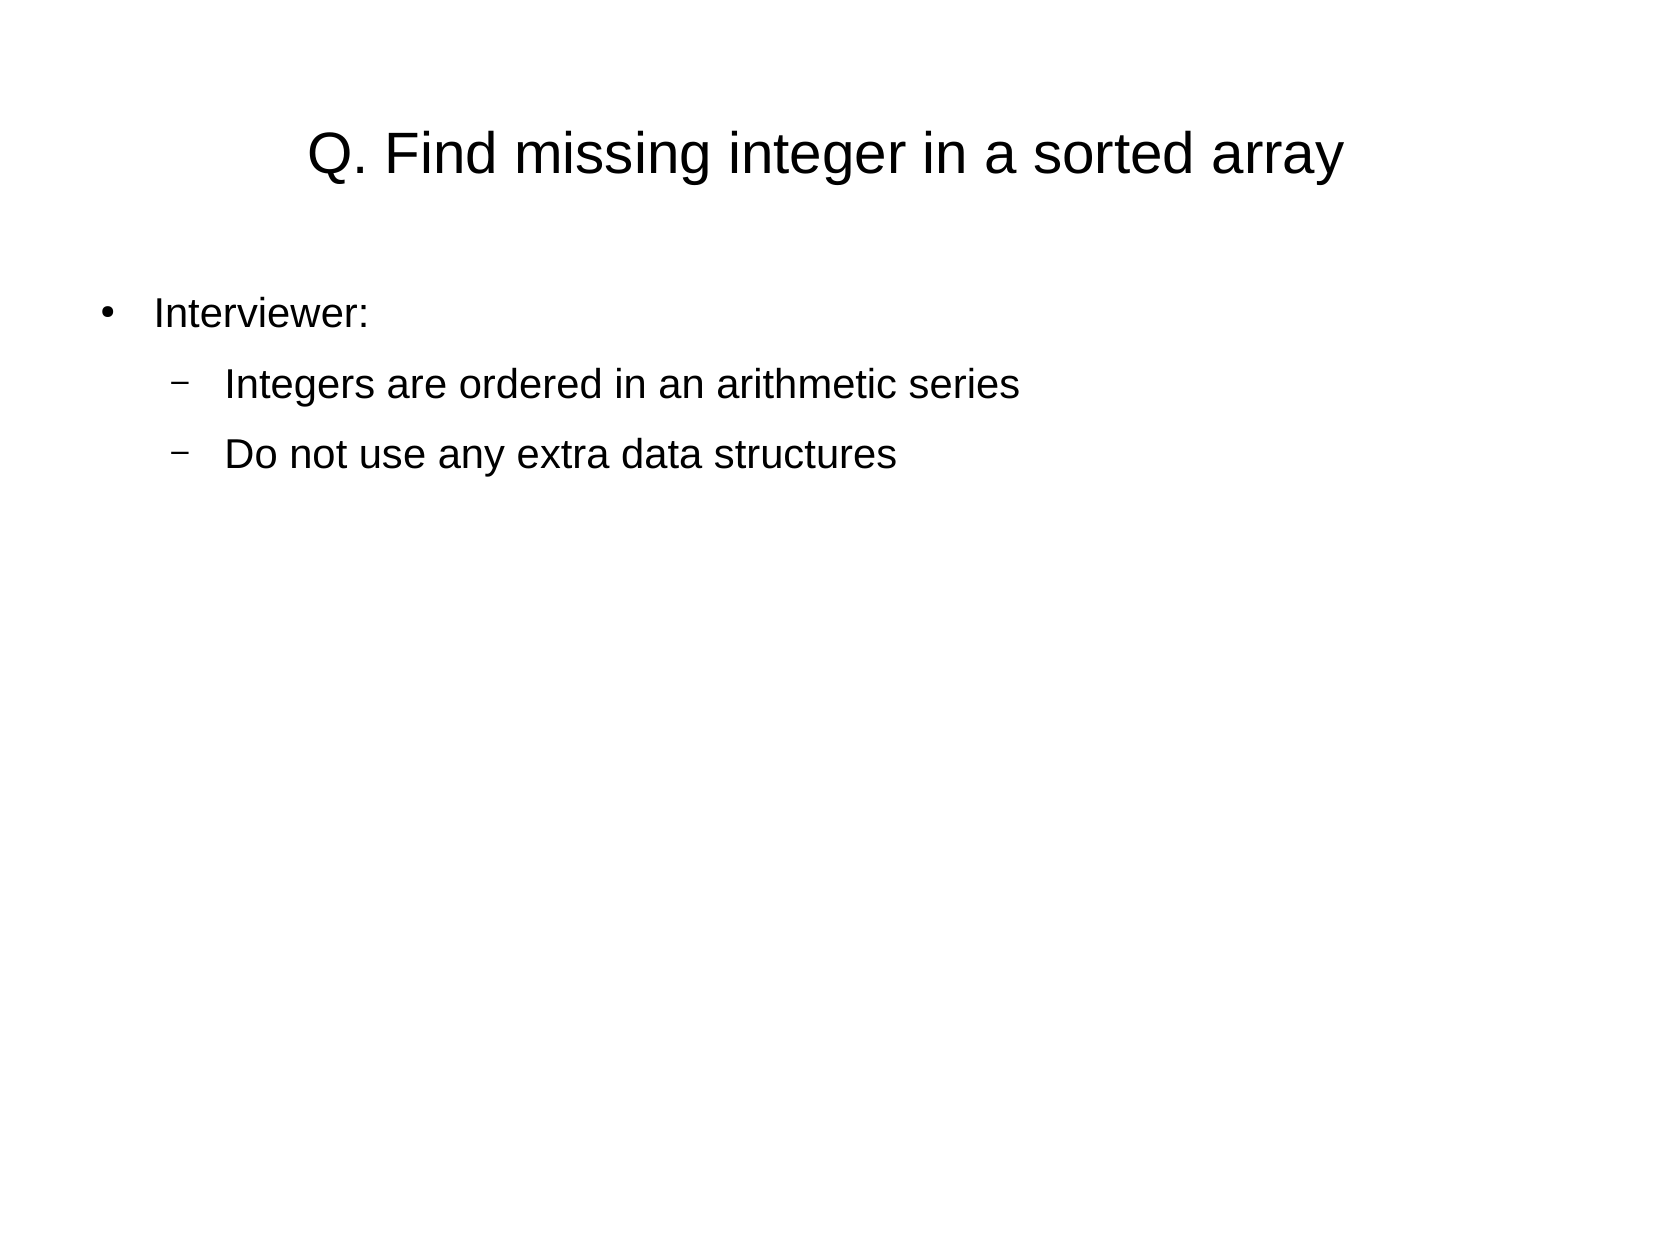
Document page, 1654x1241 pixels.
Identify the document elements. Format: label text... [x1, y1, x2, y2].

title Q. Find missing integer in a sorted array [82, 49, 1571, 257]
list Interviewer: Integers are ordered in an arithmetic series Do not use any extra data structures [82, 290, 1571, 1010]
